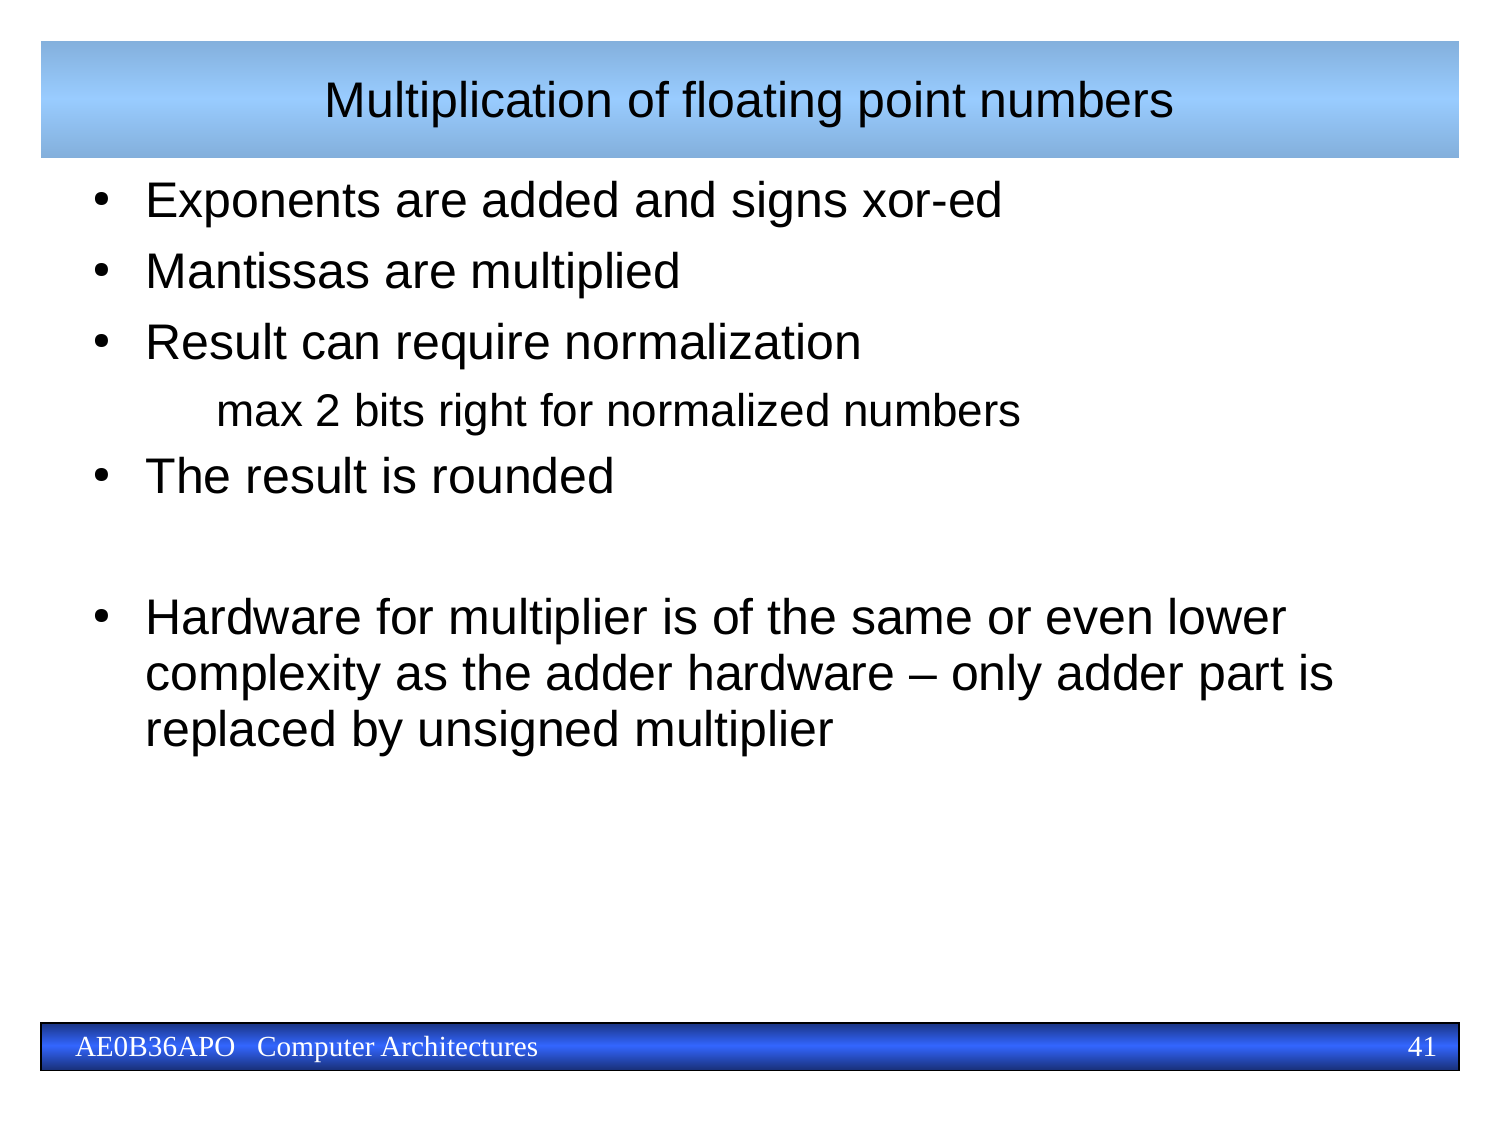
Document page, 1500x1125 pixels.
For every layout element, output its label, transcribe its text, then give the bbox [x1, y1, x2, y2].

list Exponents are added and signs xor-ed Mantissas are multiplied Result can require normalization max 2 bits right for normalized numbers The result is rounded Hardware for multiplier is of the same or even lower complexity as the adder hardware – only adder part is replaced by unsigned multiplier [75, 172, 1426, 916]
title Multiplication of floating point numbers [41, 41, 1459, 158]
